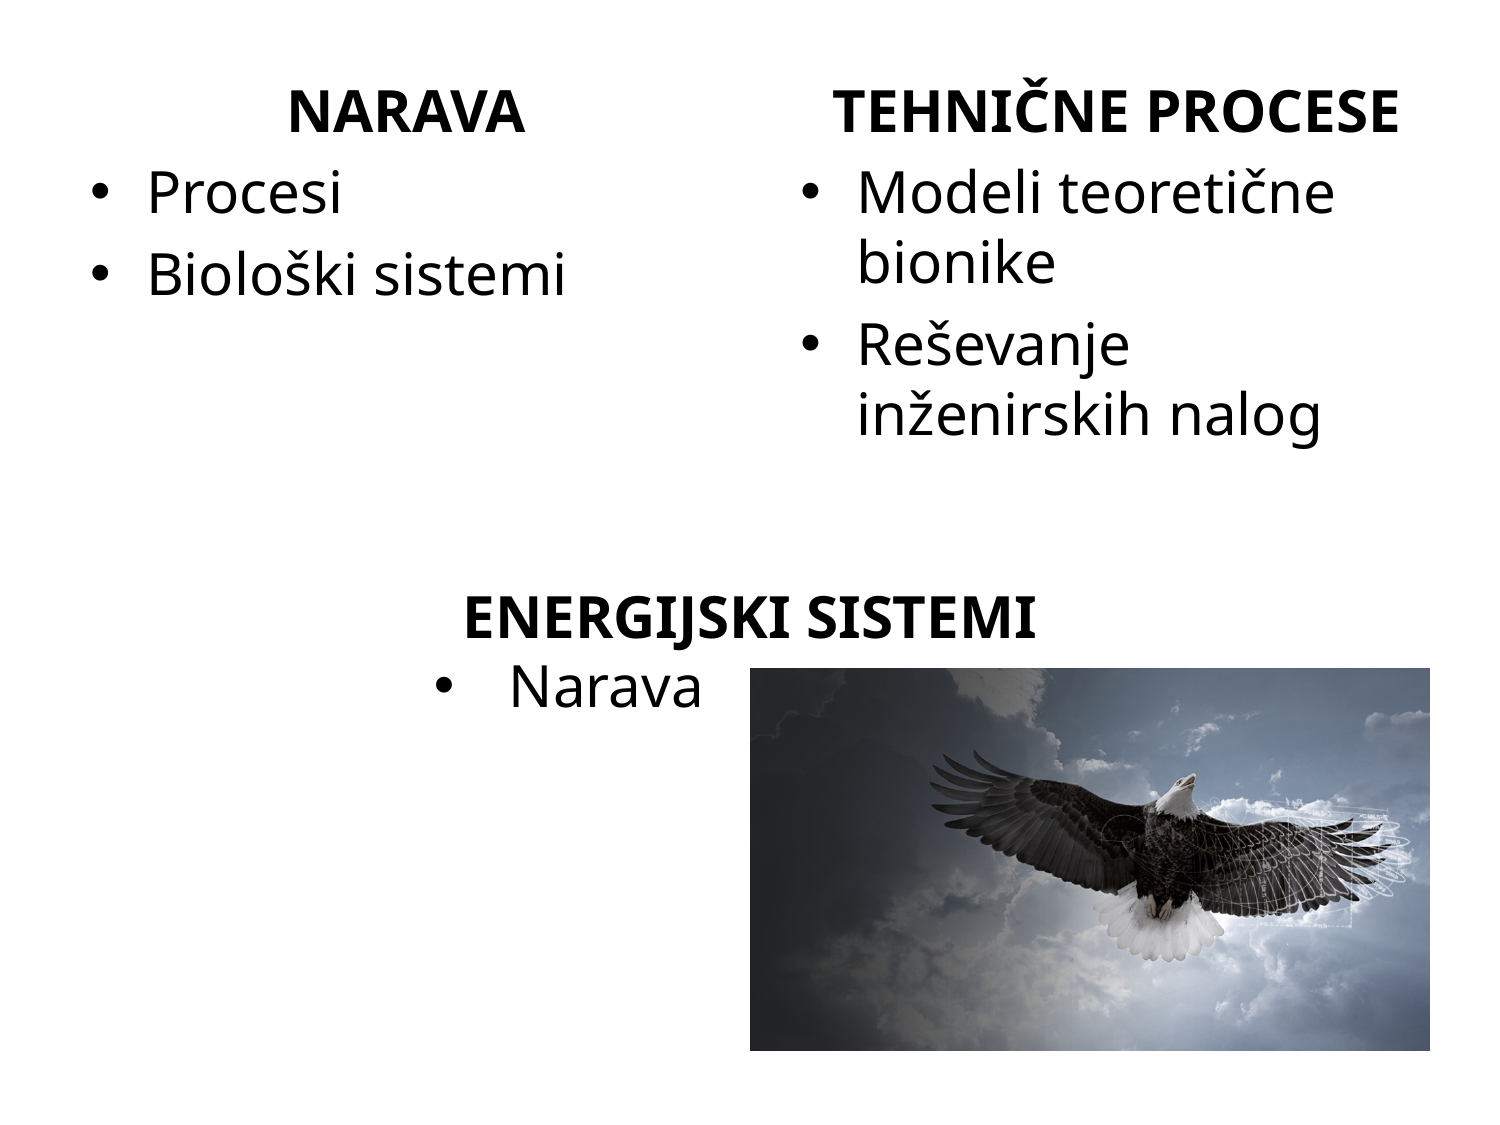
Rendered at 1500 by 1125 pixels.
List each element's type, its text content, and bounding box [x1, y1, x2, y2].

picture [750, 668, 1430, 1052]
text_box ENERGIJSKI SISTEMI Narava [419, 572, 1081, 798]
list TEHNIČNE PROCESE Modeli teoretične bionike Reševanje inženirskih nalog [785, 66, 1448, 539]
list NARAVA Procesi Biološki sistemi [75, 66, 738, 539]
